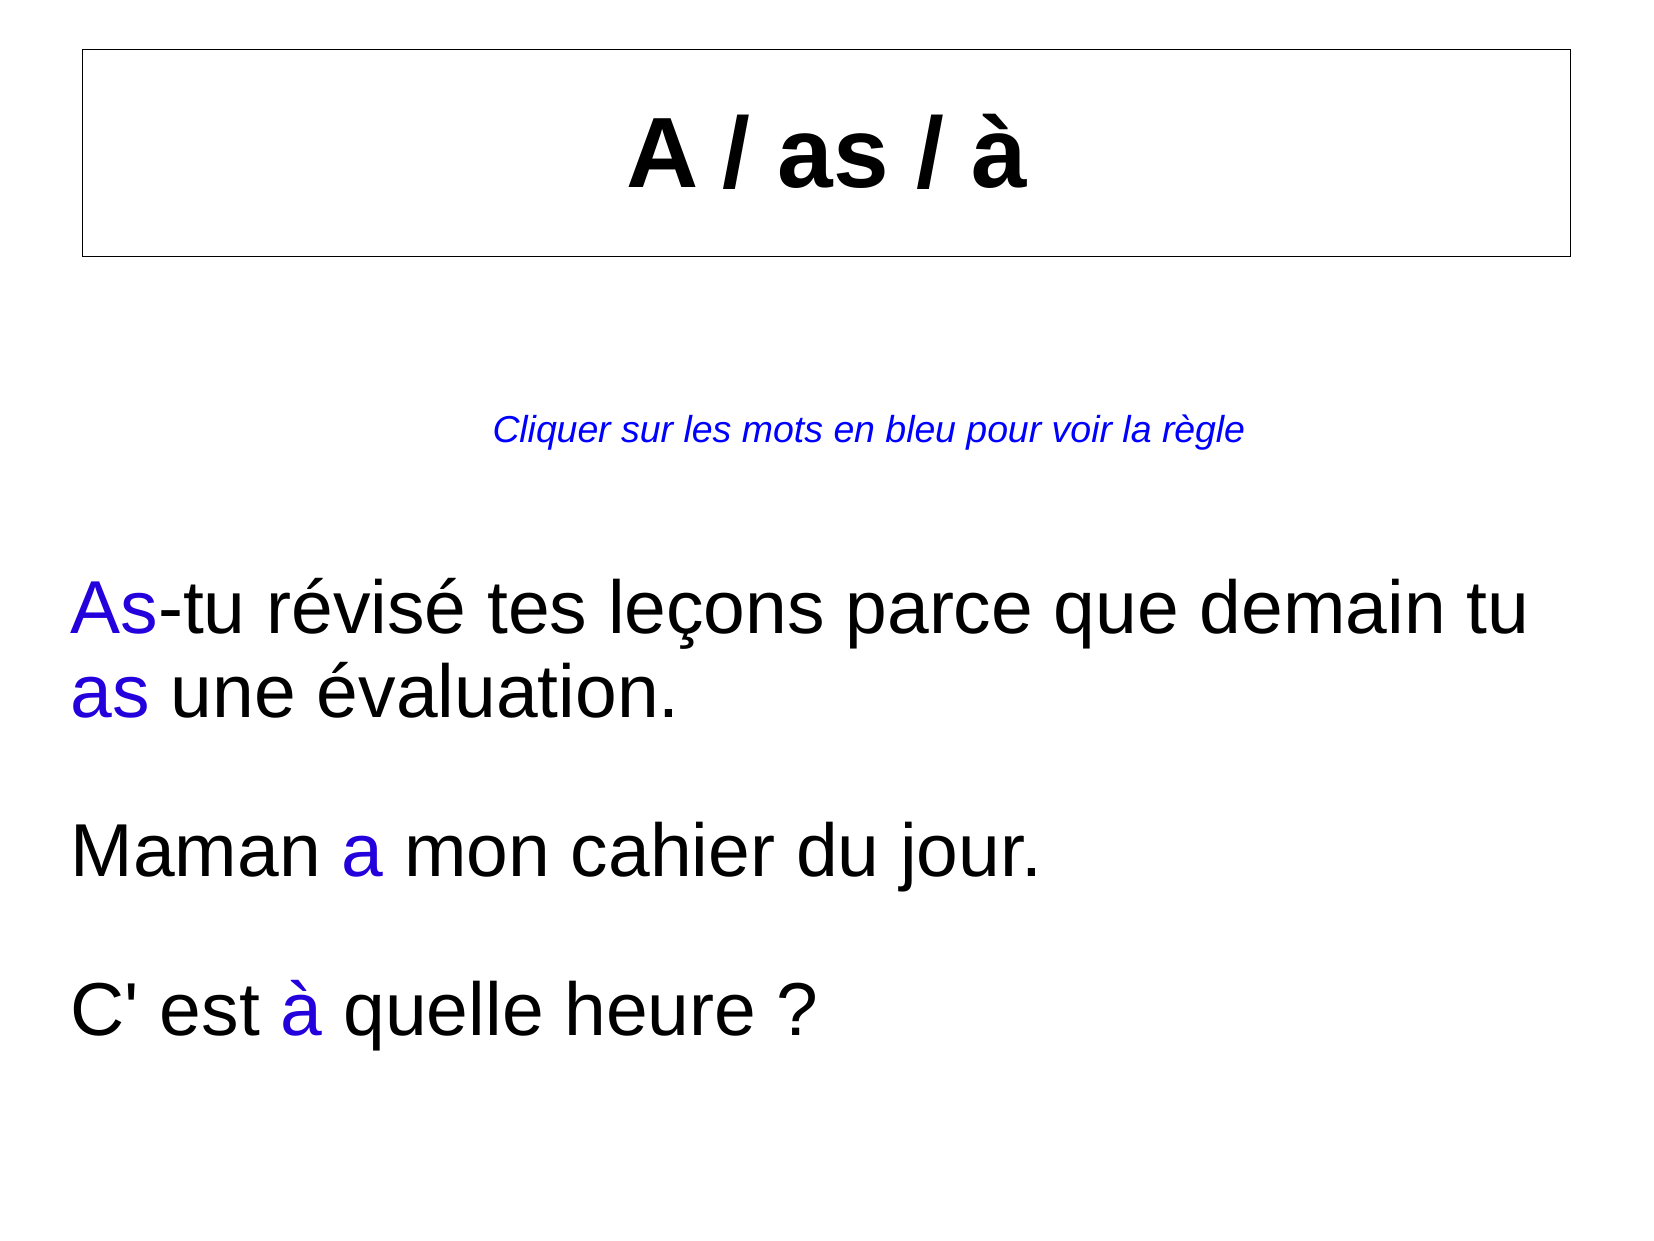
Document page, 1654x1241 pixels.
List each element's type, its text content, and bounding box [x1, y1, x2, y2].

subtitle As-tu révisé tes leçons parce que demain tu as une évaluation. Maman a mon cahier du jour. C' est à quelle heure ? [70, 448, 1559, 1169]
text_box Cliquer sur les mots en bleu pour voir la règle [307, 401, 1441, 459]
title A / as / à [82, 49, 1571, 257]
